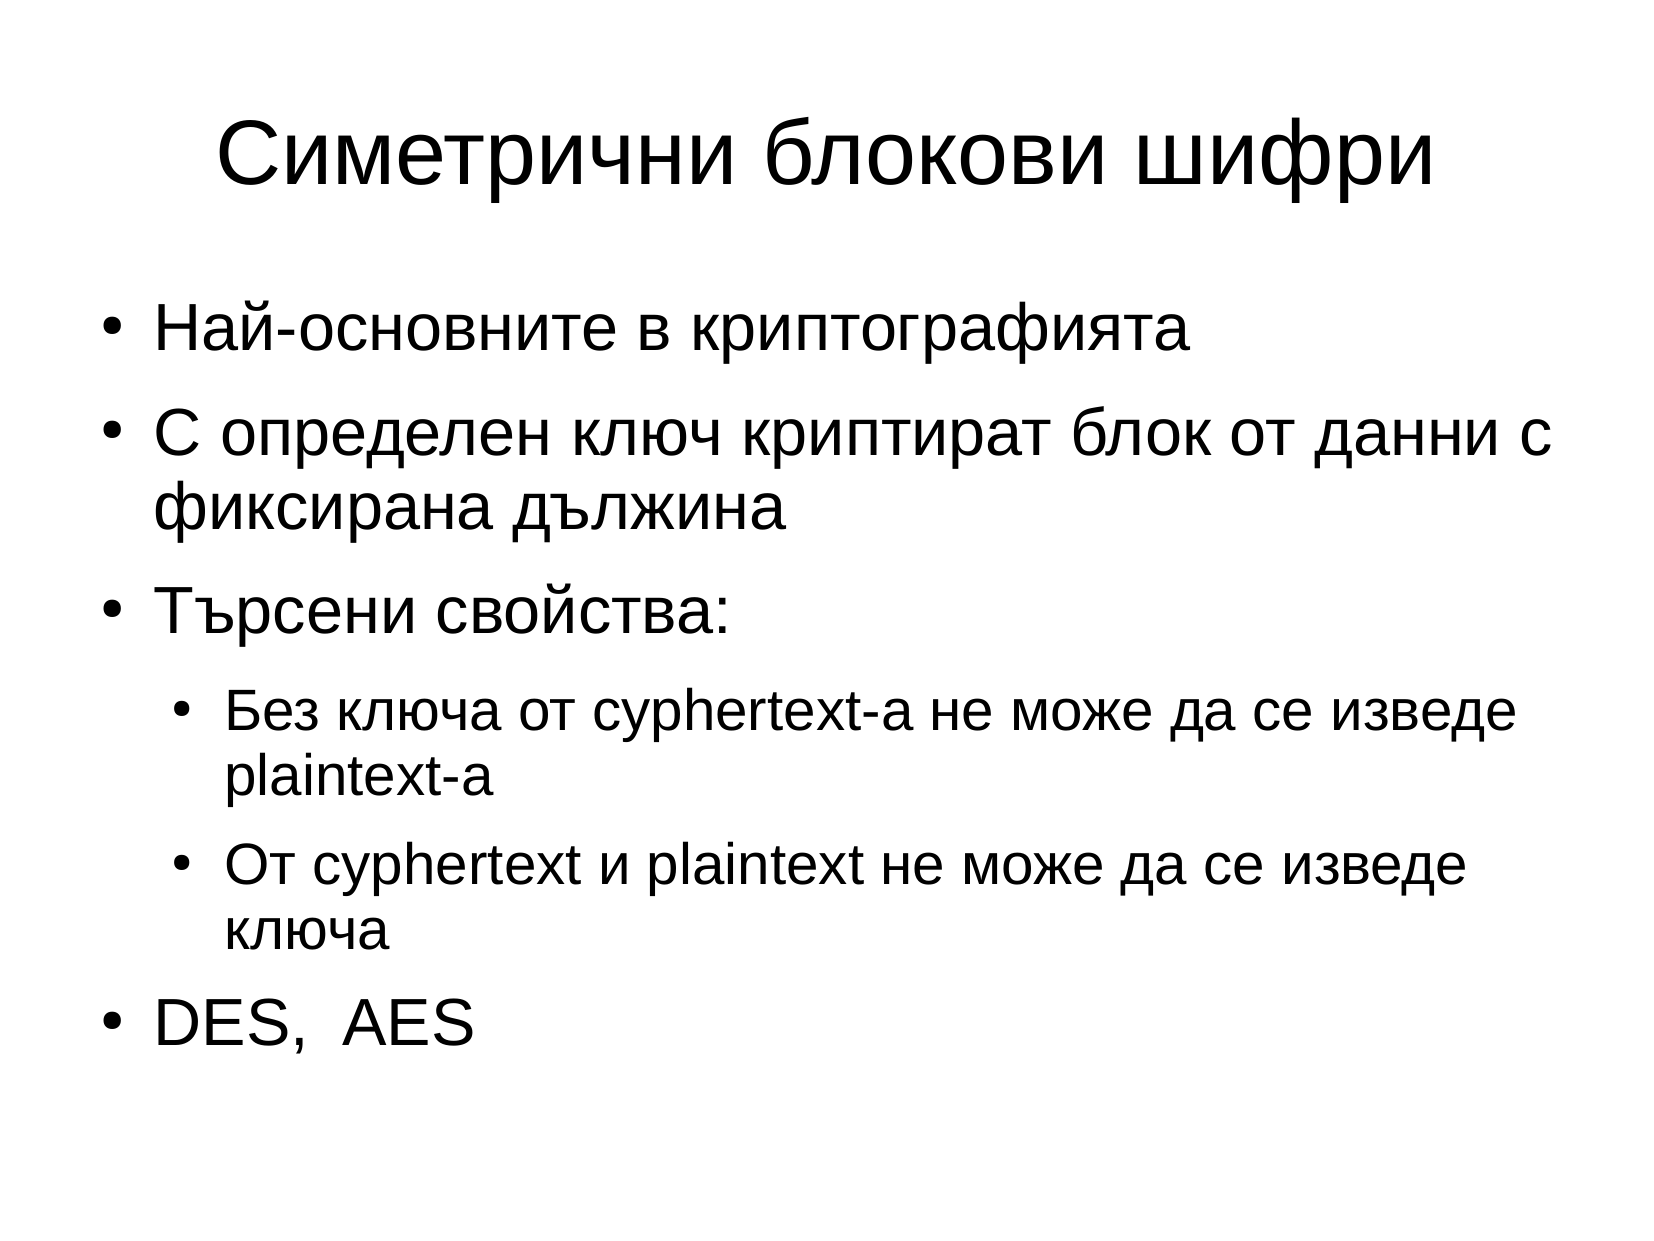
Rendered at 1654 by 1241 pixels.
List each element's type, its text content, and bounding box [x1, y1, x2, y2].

title Симетрични блокови шифри [82, 56, 1571, 250]
list Най-основните в криптографията С определен ключ криптират блок от данни с фиксирана дължина Търсени свойства: Без ключа от cyphertext-а не може да се изведе plaintext-а От cyphertext и plaintext не може да се изведе ключа DES, AES [82, 290, 1571, 1109]
